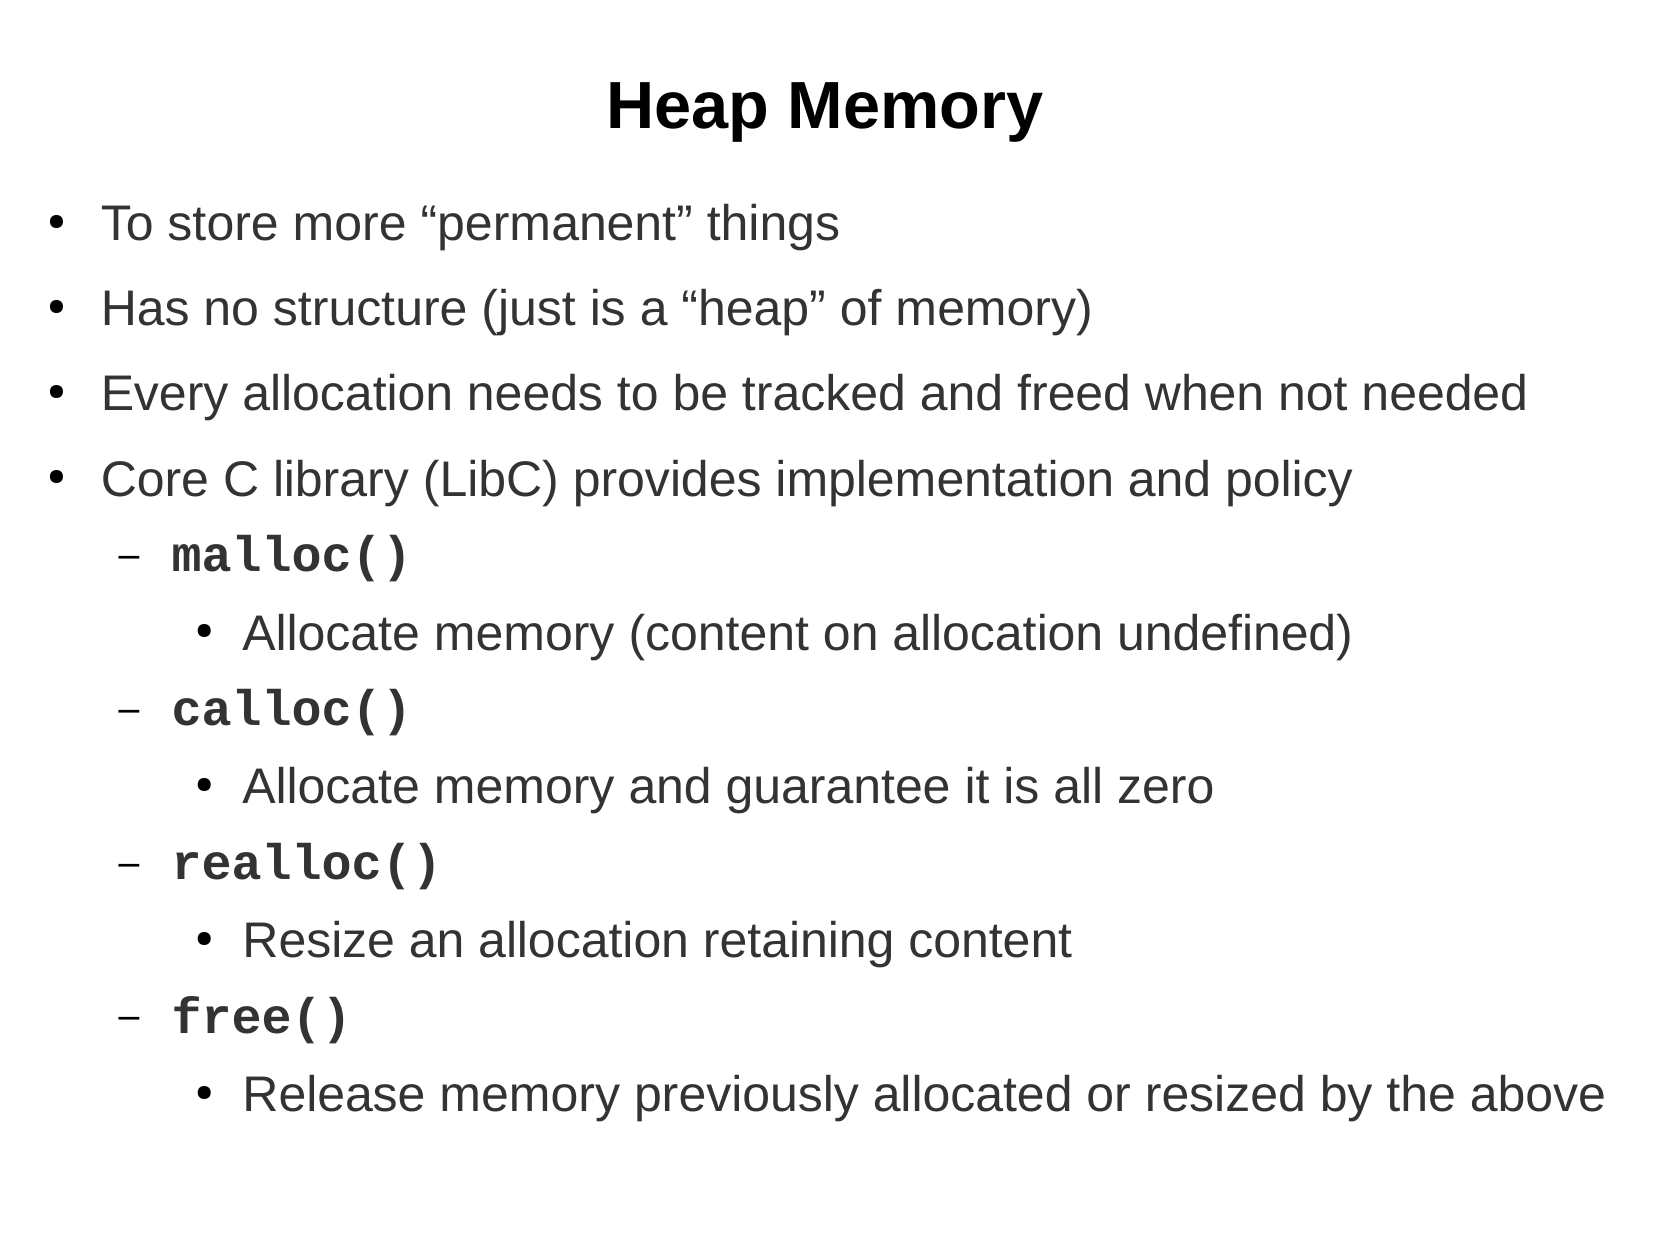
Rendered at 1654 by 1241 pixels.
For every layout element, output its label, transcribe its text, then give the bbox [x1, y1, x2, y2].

title Heap Memory [30, 30, 1621, 181]
list To store more “permanent” things Has no structure (just is a “heap” of memory) Every allocation needs to be tracked and freed when not needed Core C library (LibC) provides implementation and policy malloc() Allocate memory (content on allocation undefined) calloc() Allocate memory and guarantee it is all zero realloc() Resize an allocation retaining content free() Release memory previously allocated or resized by the above [30, 195, 1621, 1216]
